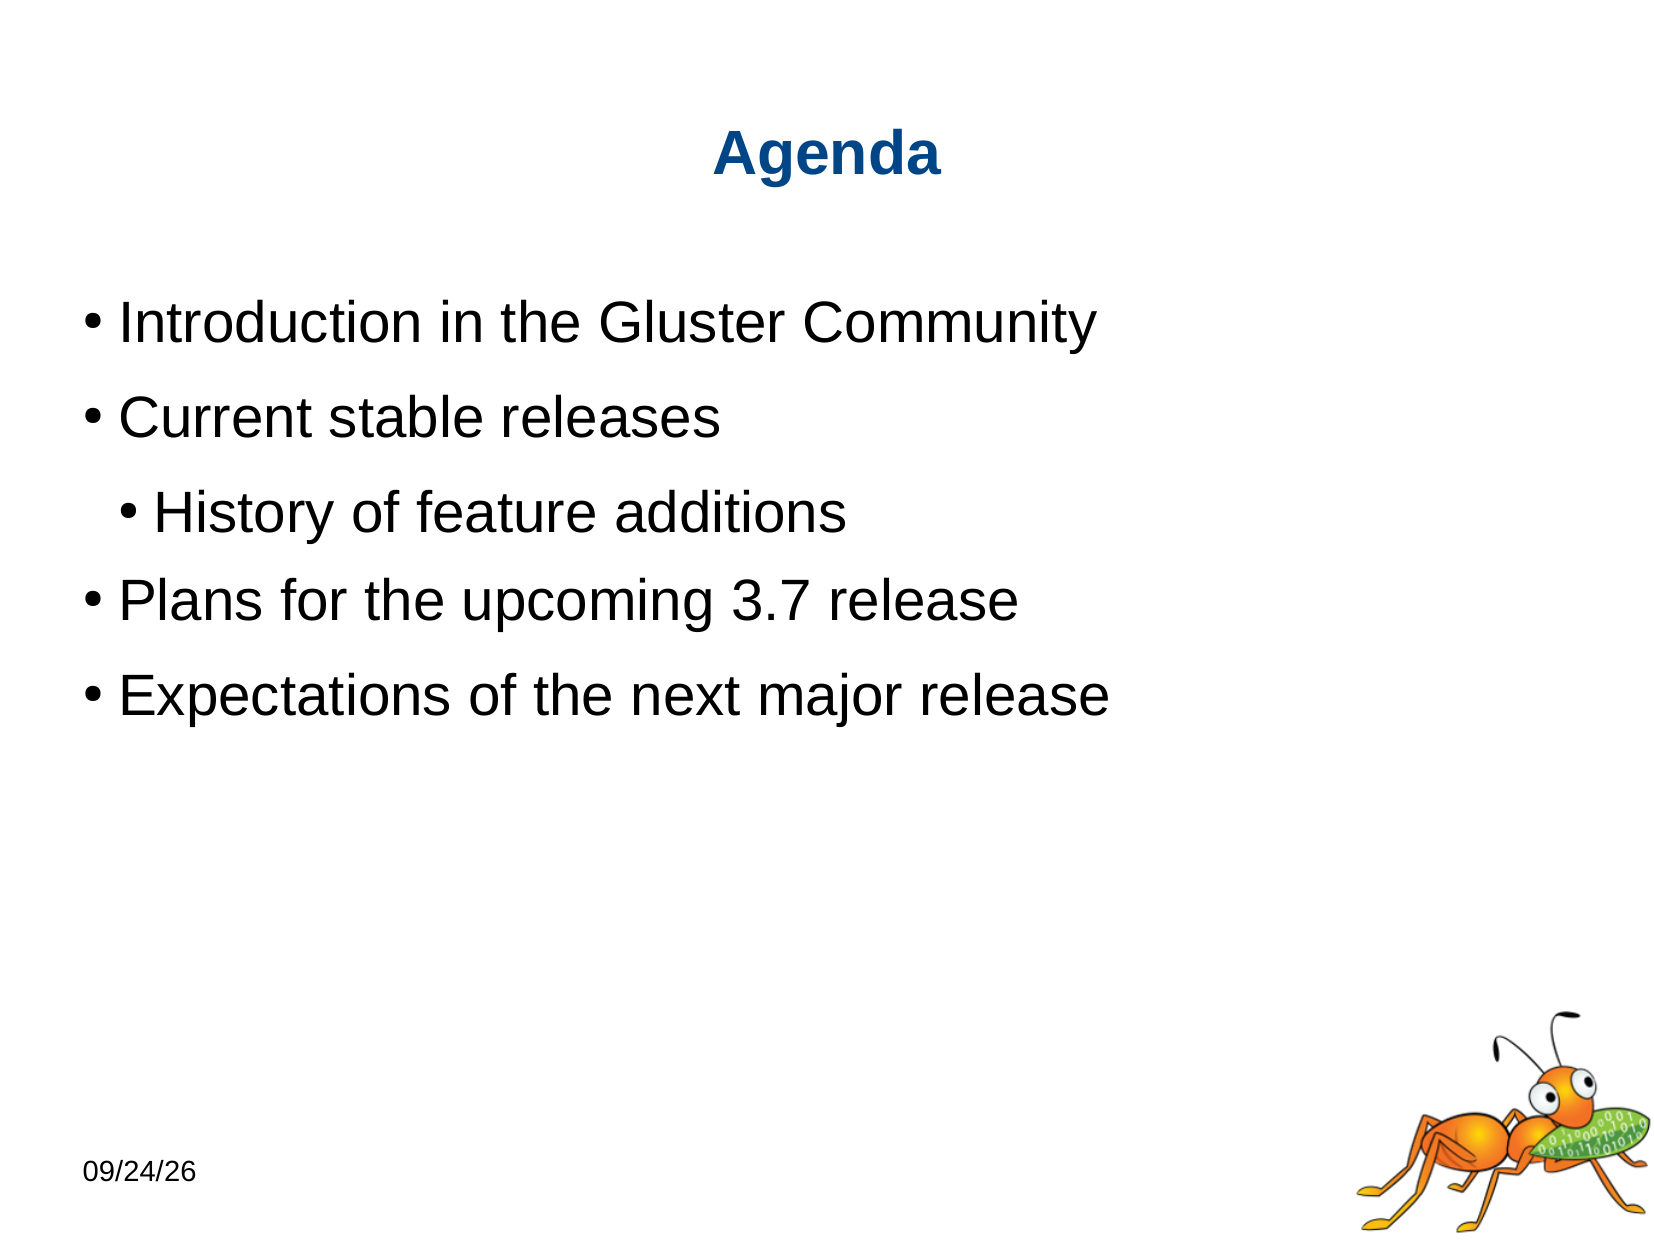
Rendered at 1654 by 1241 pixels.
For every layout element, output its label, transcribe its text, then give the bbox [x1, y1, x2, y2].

title Agenda [82, 49, 1571, 257]
list Introduction in the Gluster Community Current stable releases History of feature additions Plans for the upcoming 3.7 release Expectations of the next major release [82, 290, 1571, 1010]
picture [1353, 1009, 1654, 1235]
